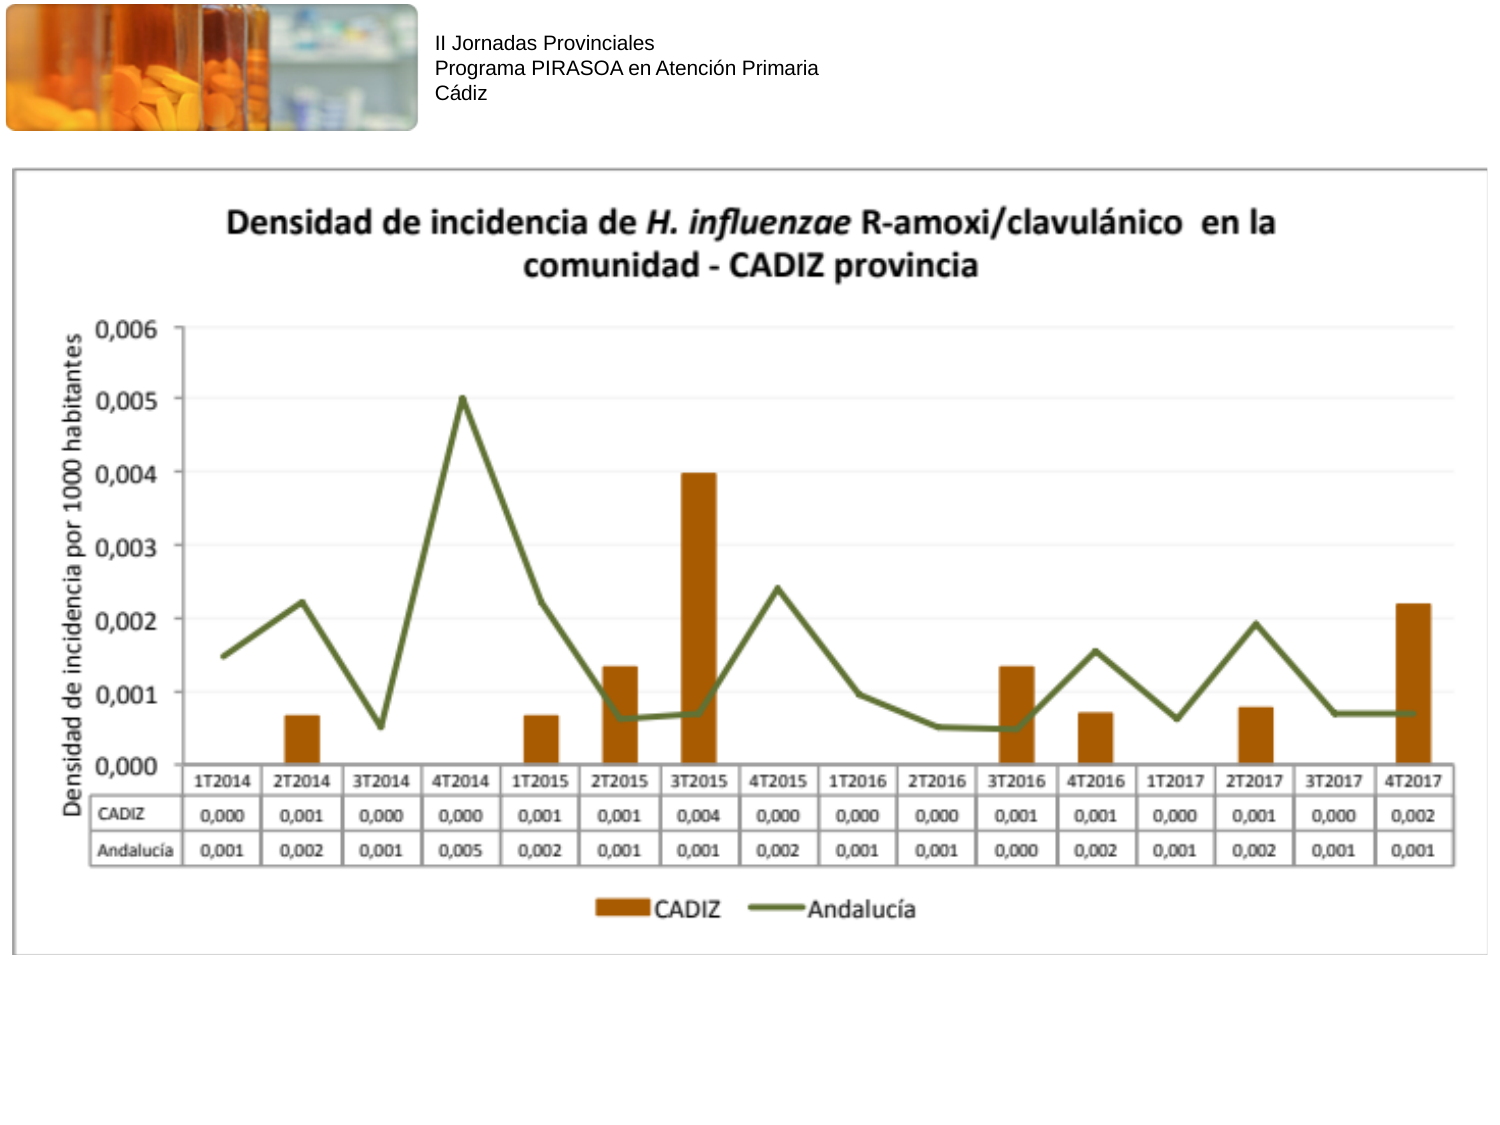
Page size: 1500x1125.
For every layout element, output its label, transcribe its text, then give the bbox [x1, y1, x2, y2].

text_box II Jornadas Provinciales Programa PIRASOA en Atención Primaria Cádiz [420, 22, 882, 112]
picture [5, 4, 420, 131]
picture [11, 167, 1488, 955]
